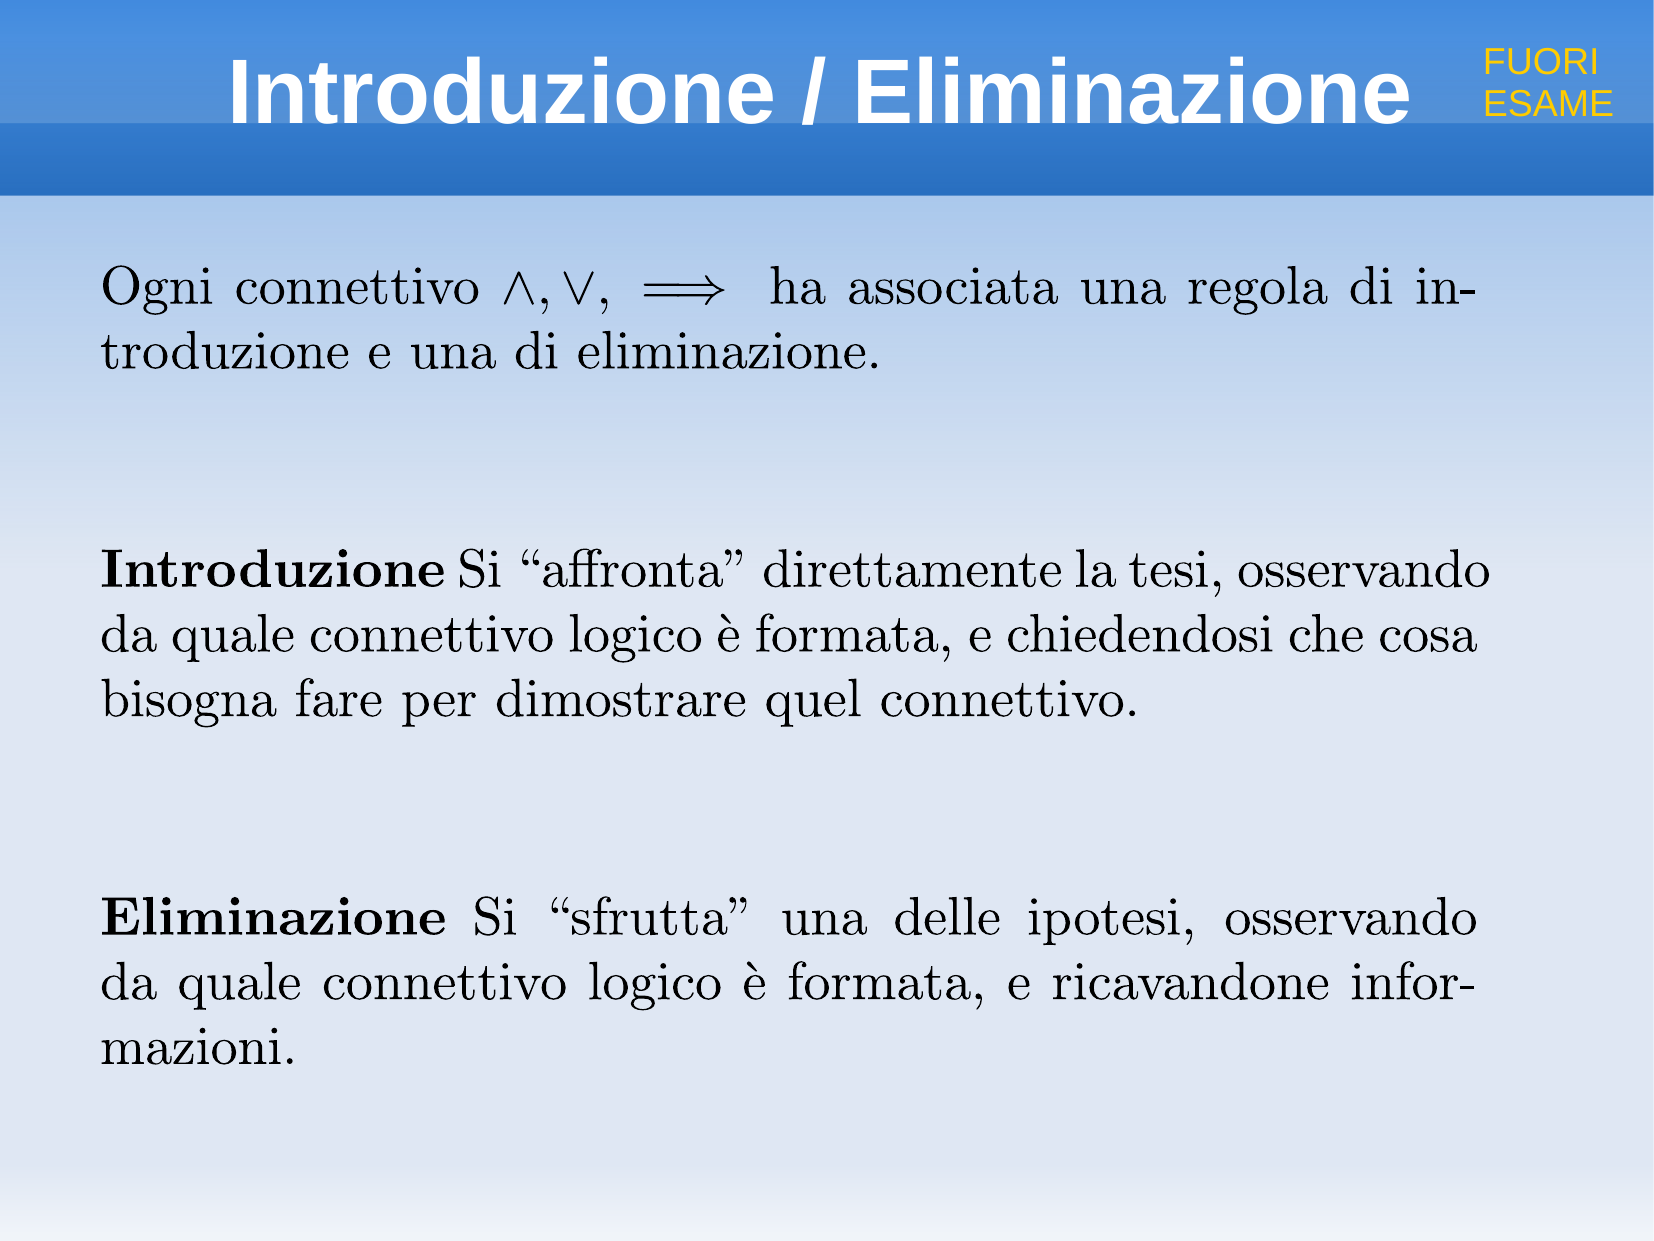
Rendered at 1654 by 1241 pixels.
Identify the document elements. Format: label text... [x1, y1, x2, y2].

text_box [99, 265, 1491, 1065]
text_box FUORI ESAME [1468, 32, 1630, 132]
title Introduzione / Eliminazione [76, 0, 1565, 196]
picture [0, 0, 1654, 1241]
